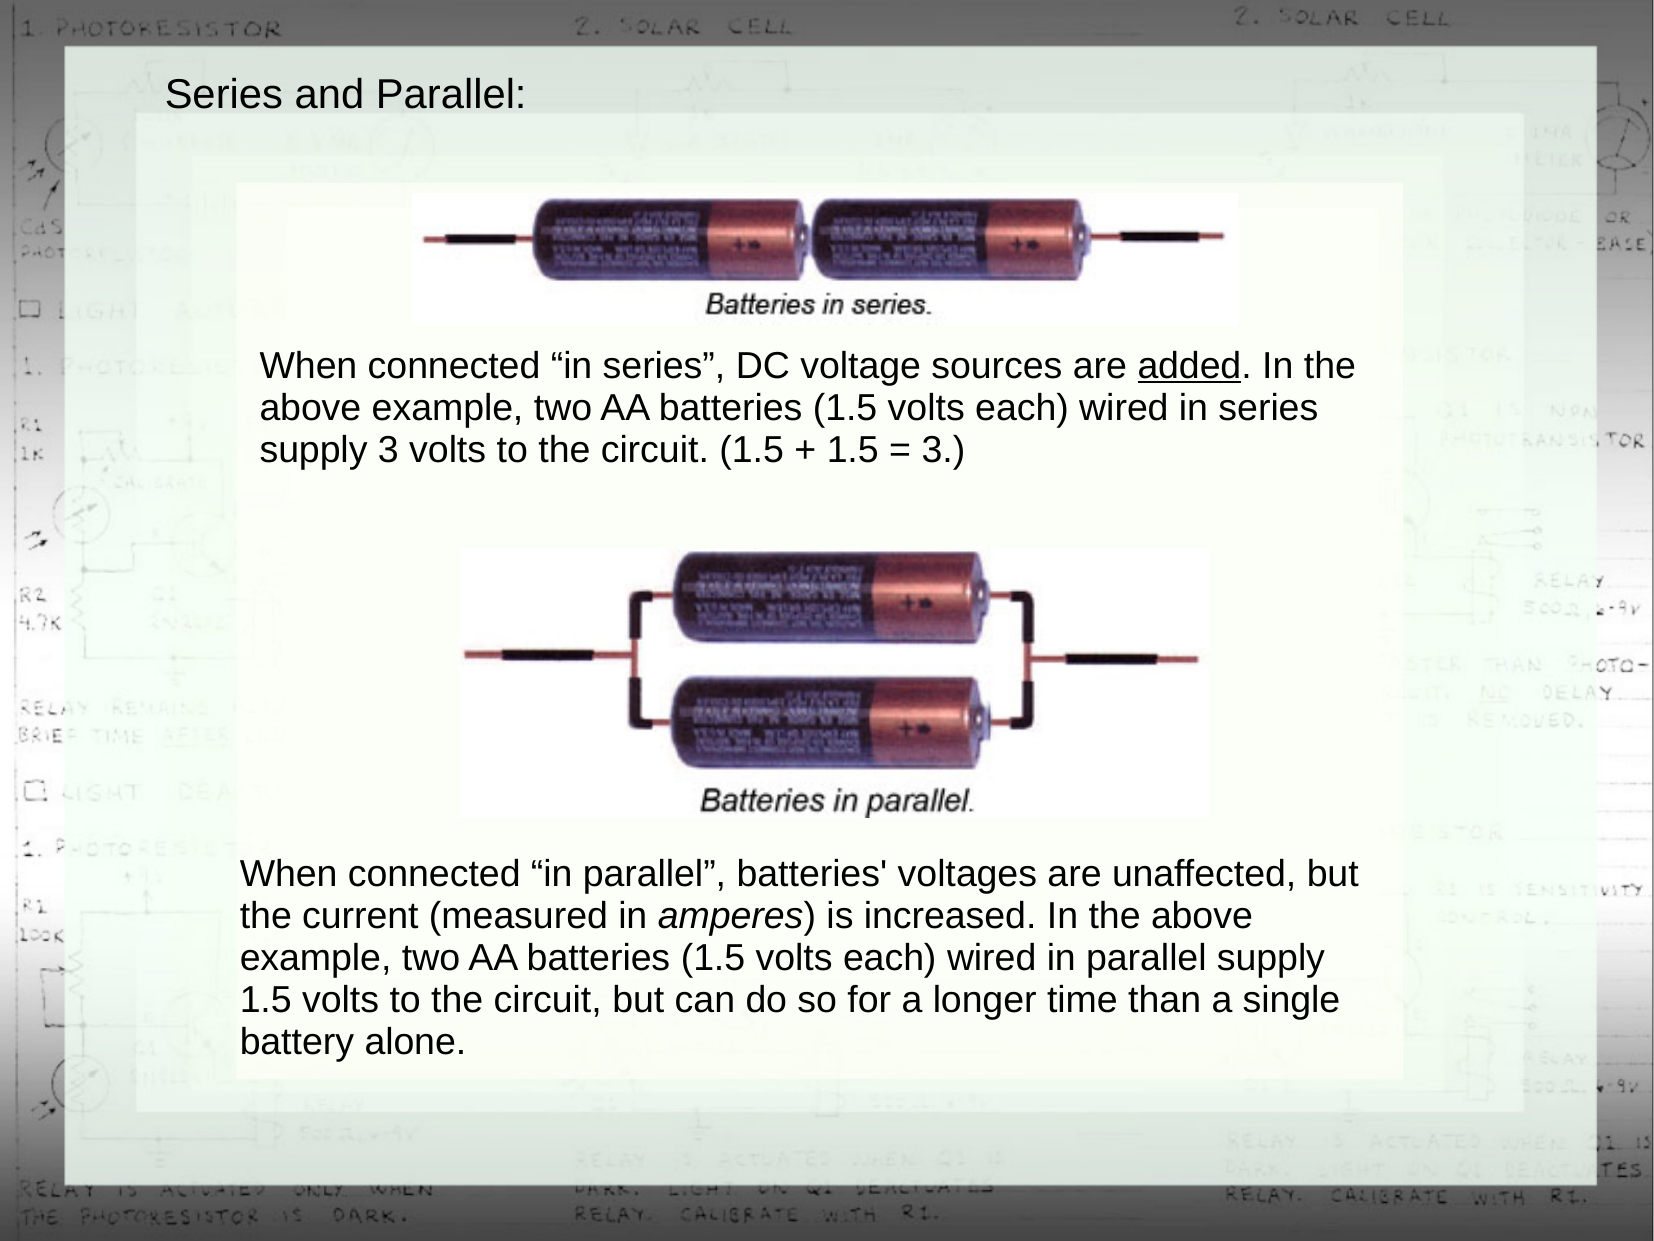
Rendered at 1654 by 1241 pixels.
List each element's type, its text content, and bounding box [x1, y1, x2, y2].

text_box Series and Parallel: [150, 63, 638, 139]
text_box When connected “in parallel”, batteries' voltages are unaffected, but the current (measured in amperes) is increased. In the above example, two AA batteries (1.5 volts each) wired in parallel supply 1.5 volts to the circuit, but can do so for a longer time than a single battery alone. [225, 844, 1388, 1070]
picture [0, 0, 1654, 1241]
text_box When connected “in series”, DC voltage sources are added. In the above example, two AA batteries (1.5 volts each) wired in series supply 3 volts to the circuit. (1.5 + 1.5 = 3.) [244, 337, 1408, 479]
